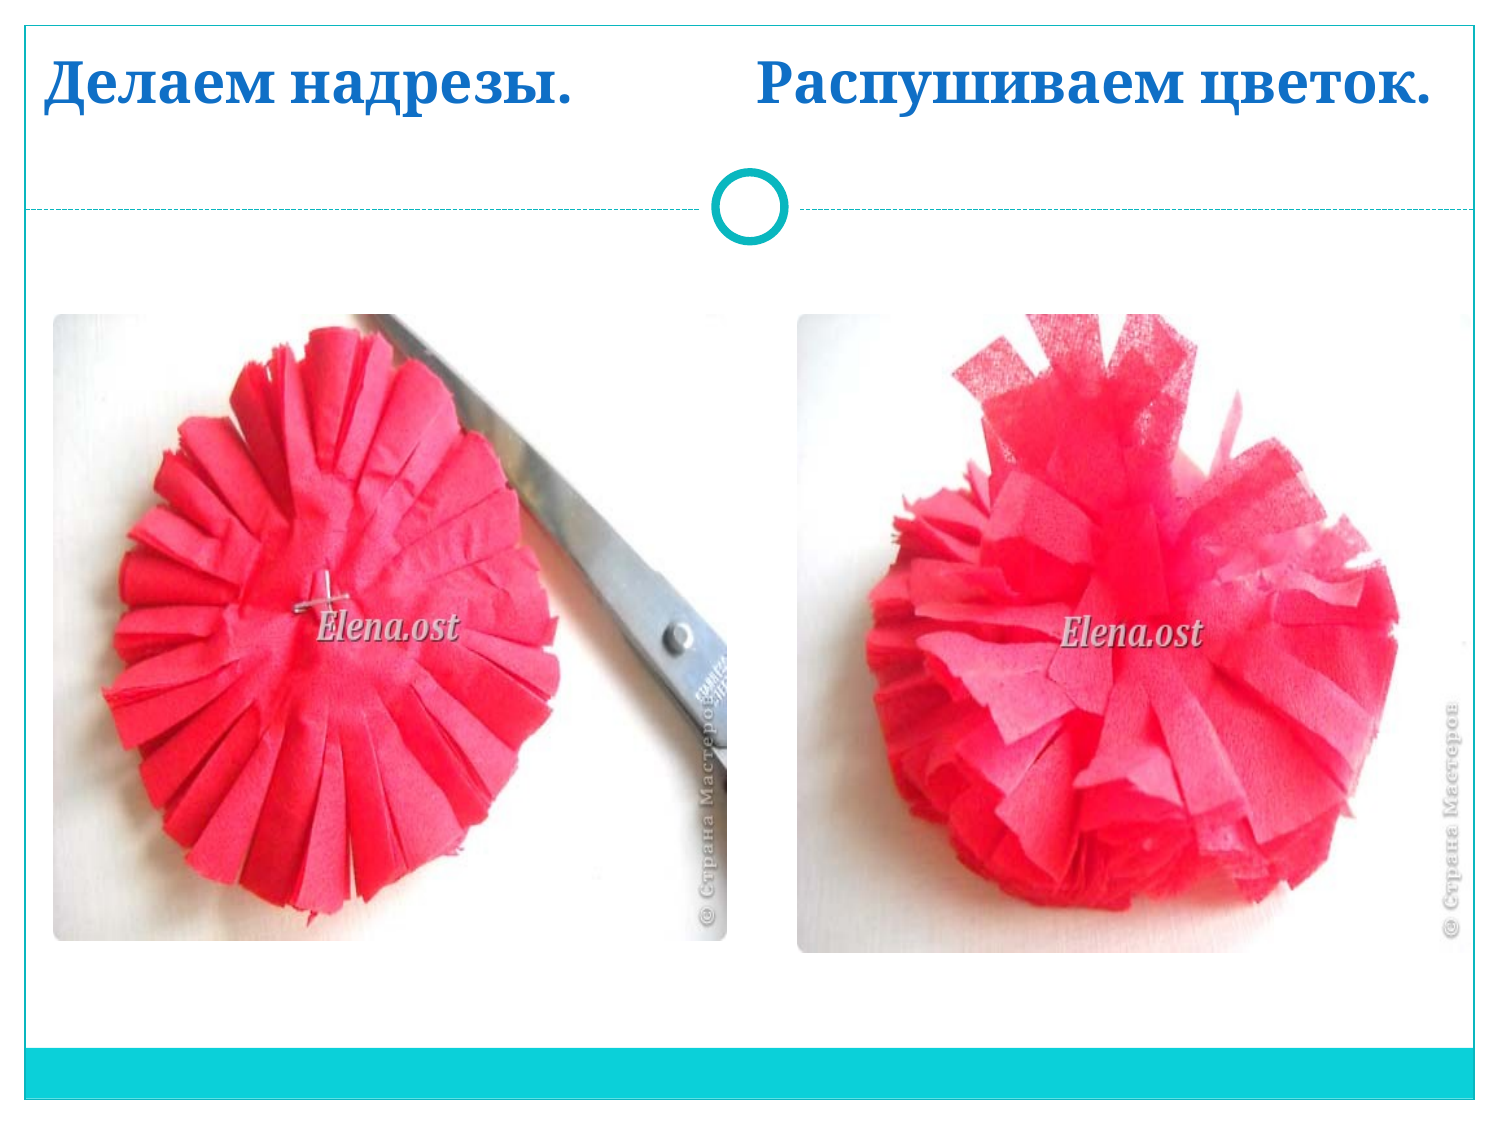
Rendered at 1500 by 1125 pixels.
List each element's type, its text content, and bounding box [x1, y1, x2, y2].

title Делаем надрезы. Распушиваем цветок. [29, 37, 1500, 188]
picture [53, 314, 727, 941]
picture [797, 314, 1471, 953]
